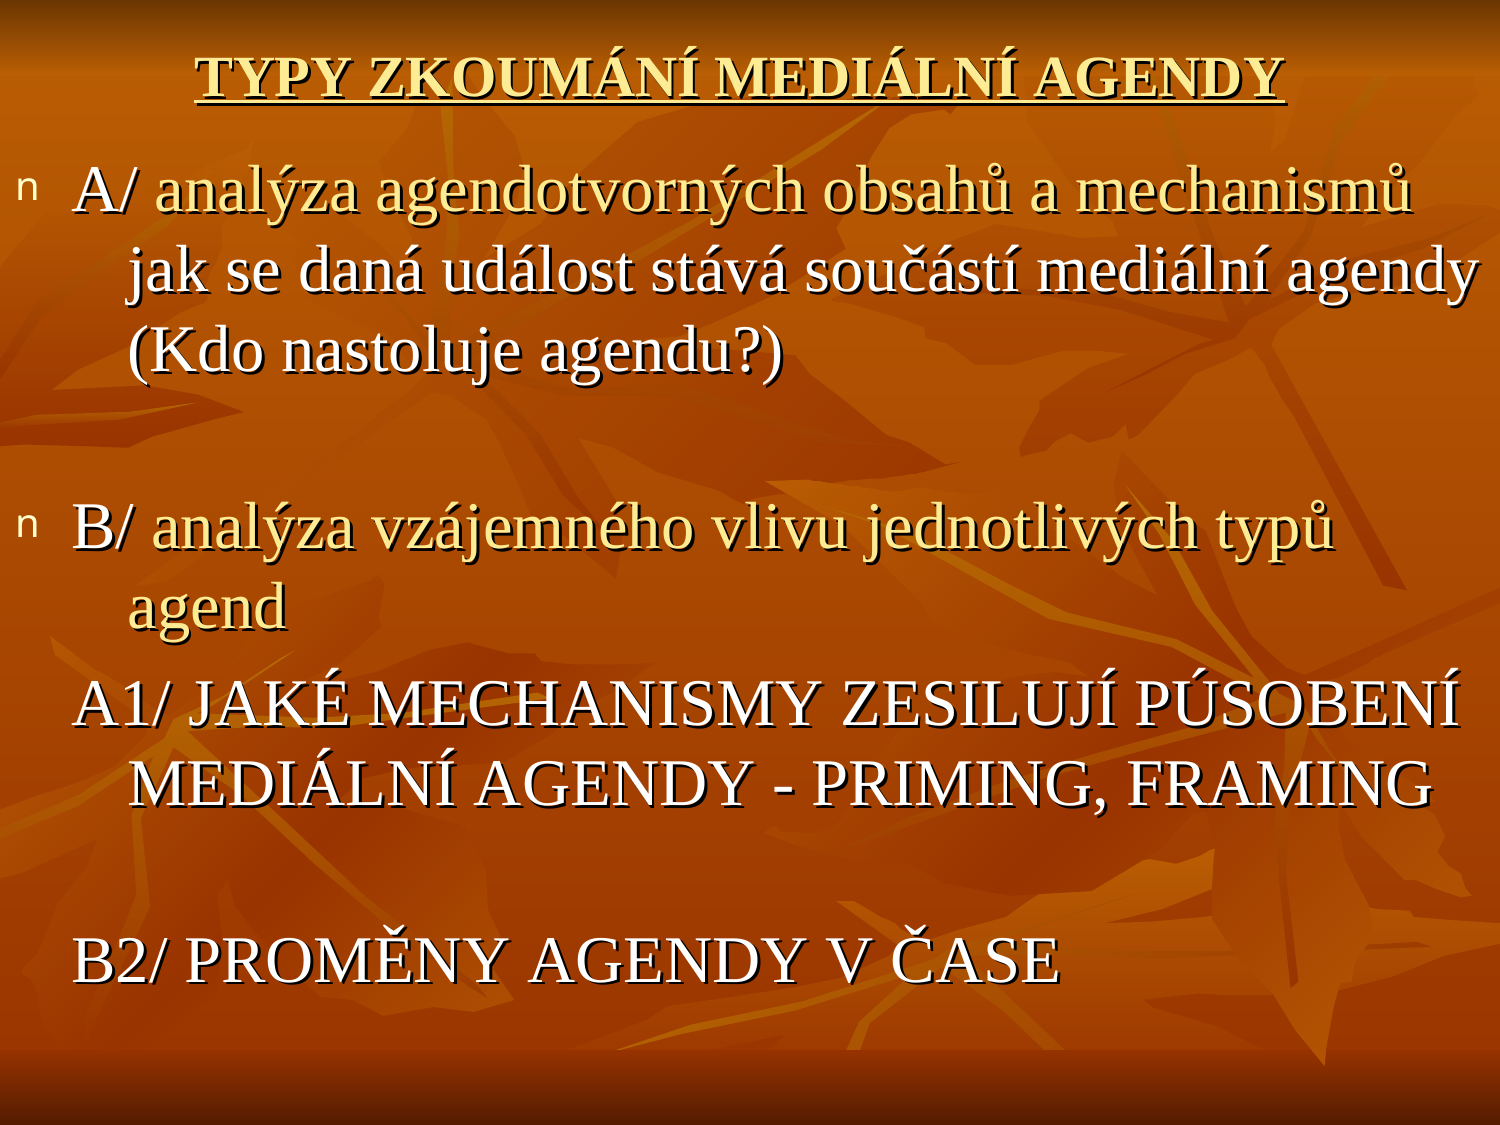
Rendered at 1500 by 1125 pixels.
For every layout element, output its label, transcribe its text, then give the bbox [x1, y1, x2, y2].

list A/ analýza agendotvorných obsahů a mechanismů jak se daná událost stává součástí mediální agendy (Kdo nastoluje agendu?) B/ analýza vzájemného vlivu jednotlivých typů agend A1/ JAKÉ MECHANISMY ZESILUJÍ PÚSOBENÍ MEDIÁLNÍ AGENDY - PRIMING, FRAMING B2/ PROMĚNY AGENDY V ČASE [0, 137, 1500, 1125]
title TYPY ZKOUMÁNÍ MEDIÁLNÍ AGENDY [64, 31, 1415, 137]
